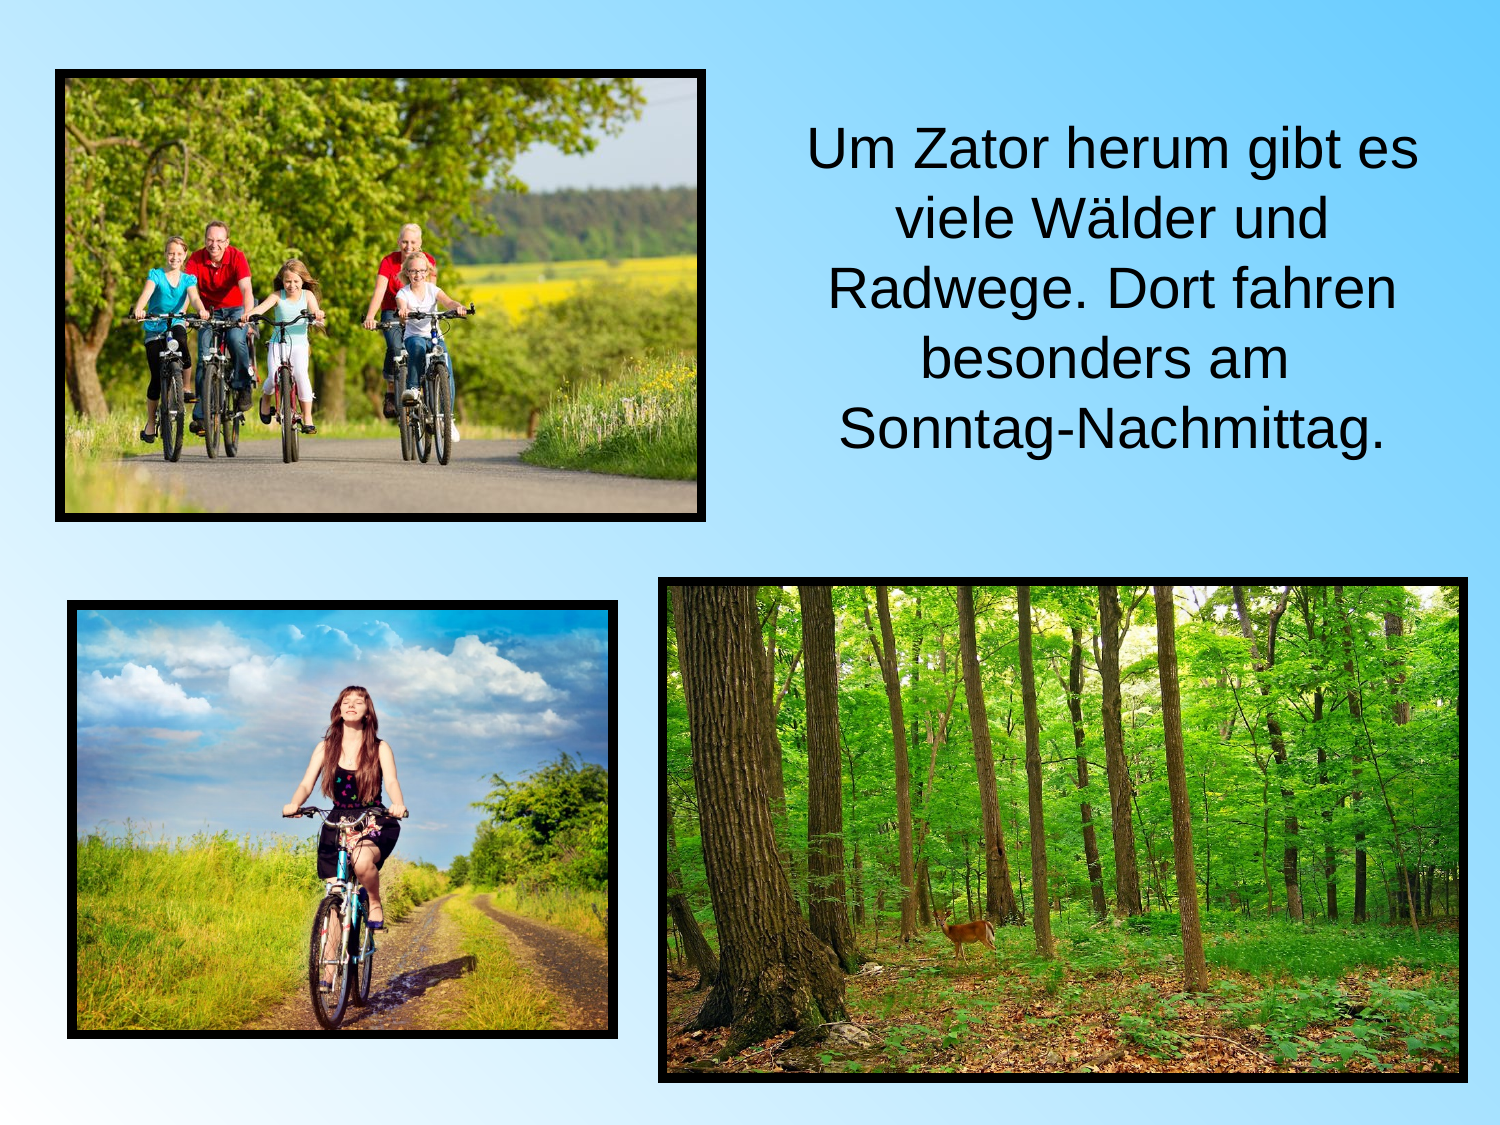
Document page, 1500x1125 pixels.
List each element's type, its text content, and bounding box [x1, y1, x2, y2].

picture [76, 609, 609, 1030]
title Um Zator herum gibt es viele Wälder und Radwege. Dort fahren besonders am Sonntag-Nachmittag. [773, 78, 1453, 492]
picture [667, 586, 1459, 1074]
picture [64, 78, 697, 513]
